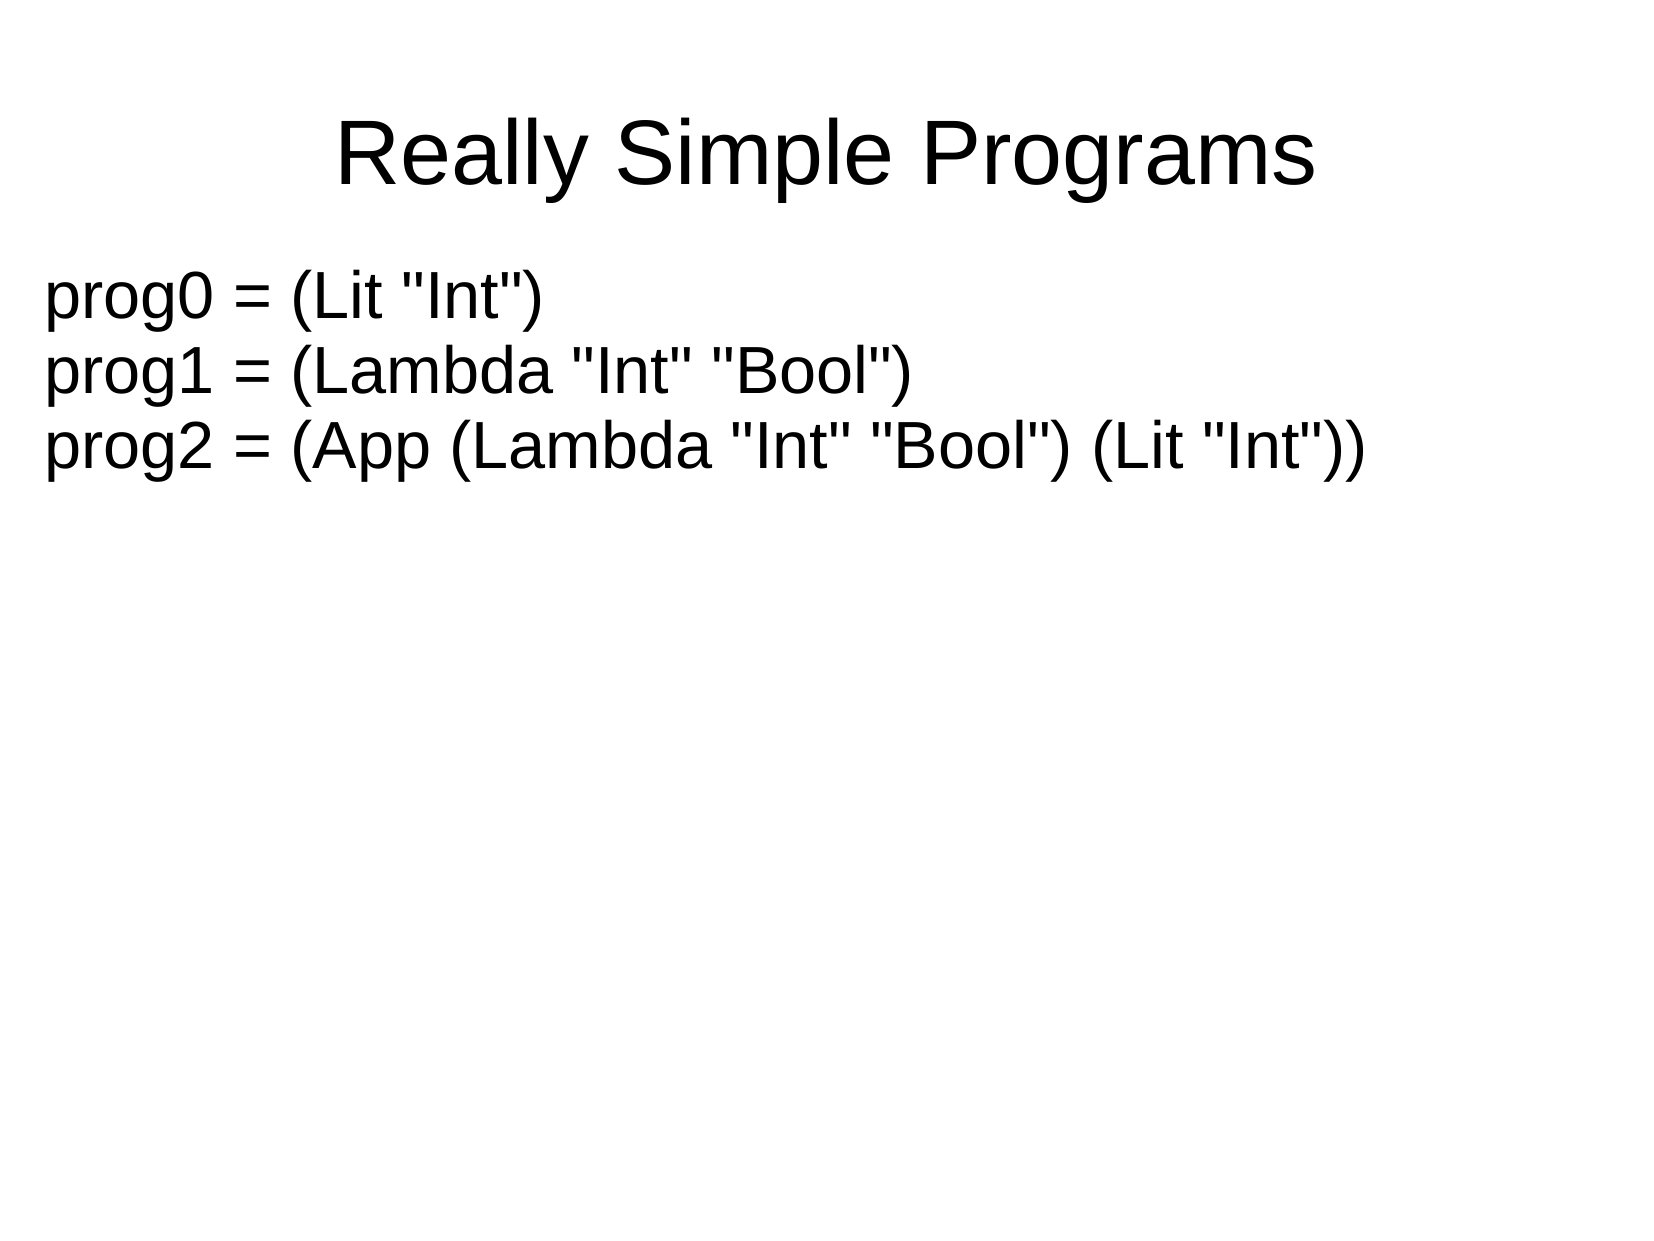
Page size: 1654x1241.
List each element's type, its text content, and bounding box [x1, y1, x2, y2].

text_box prog0 = (Lit "Int") prog1 = (Lambda "Int" "Bool") prog2 = (App (Lambda "Int" "Bool") (Lit "Int")) [30, 250, 1621, 1141]
title Really Simple Programs [82, 49, 1571, 250]
